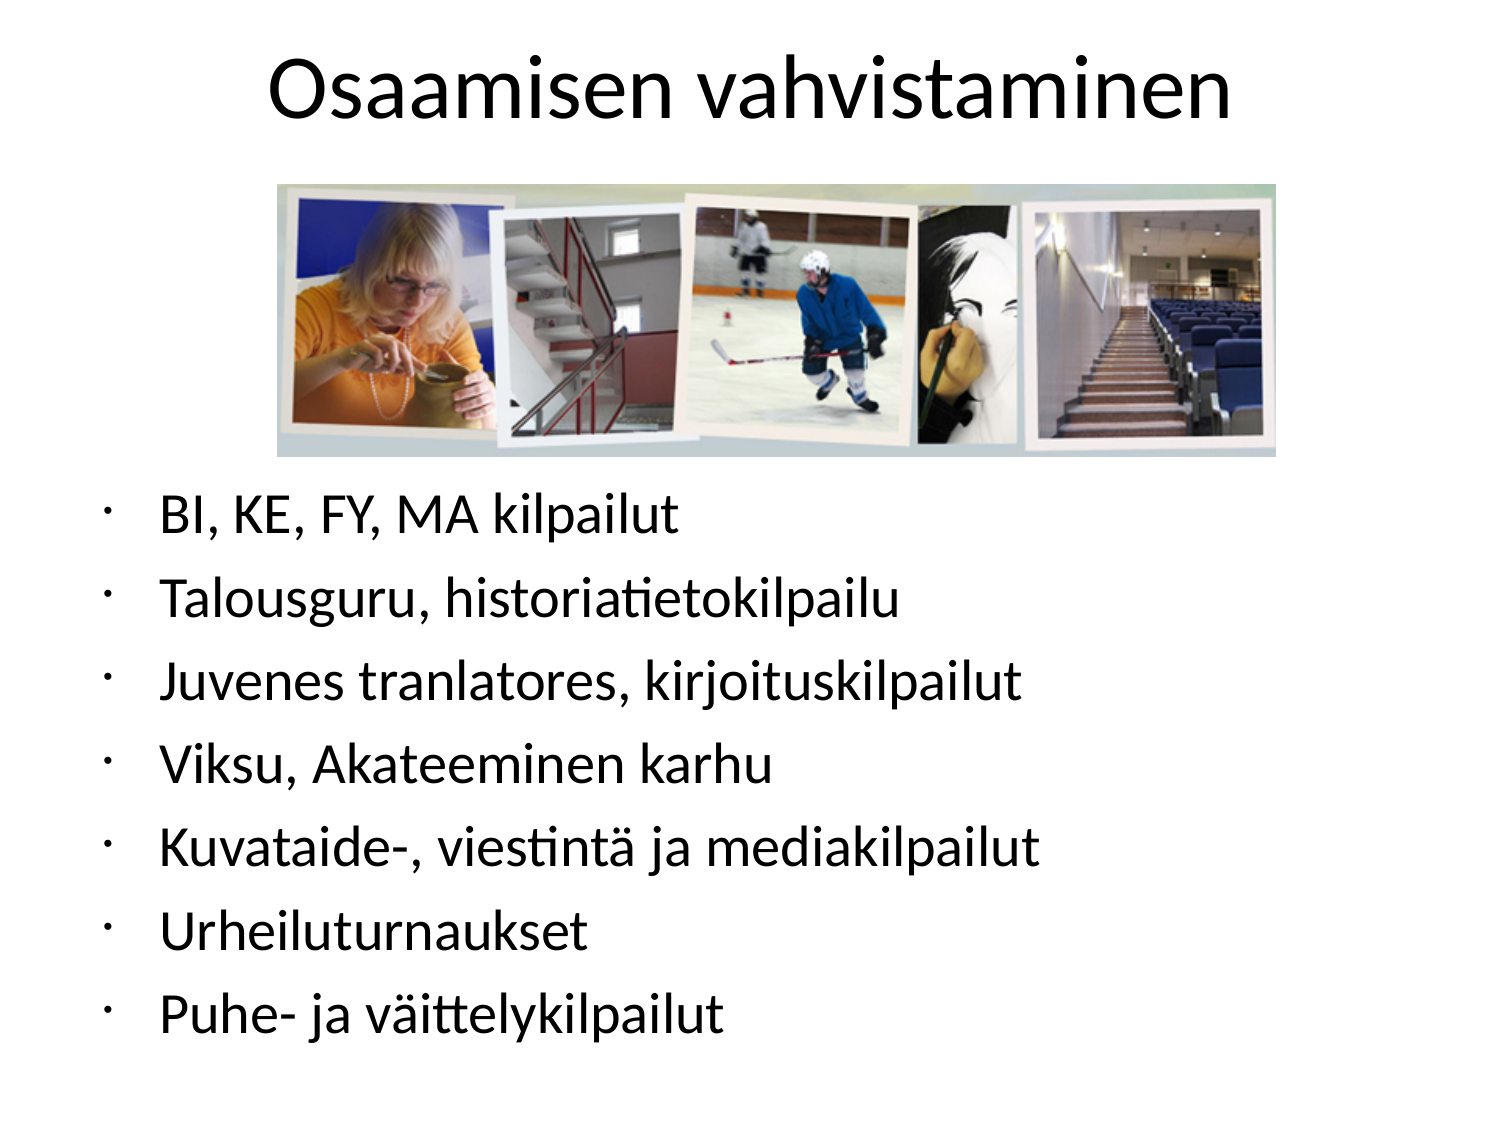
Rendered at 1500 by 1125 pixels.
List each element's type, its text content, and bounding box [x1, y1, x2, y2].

list BI, KE, FY, MA kilpailut Talousguru, historiatietokilpailu Juvenes tranlatores, kirjoituskilpailut Viksu, Akateeminen karhu Kuvataide-, viestintä ja mediakilpailut Urheiluturnaukset Puhe- ja väittelykilpailut [88, 468, 1439, 1125]
title Osaamisen vahvistaminen [76, 19, 1427, 207]
picture [277, 184, 1276, 457]
